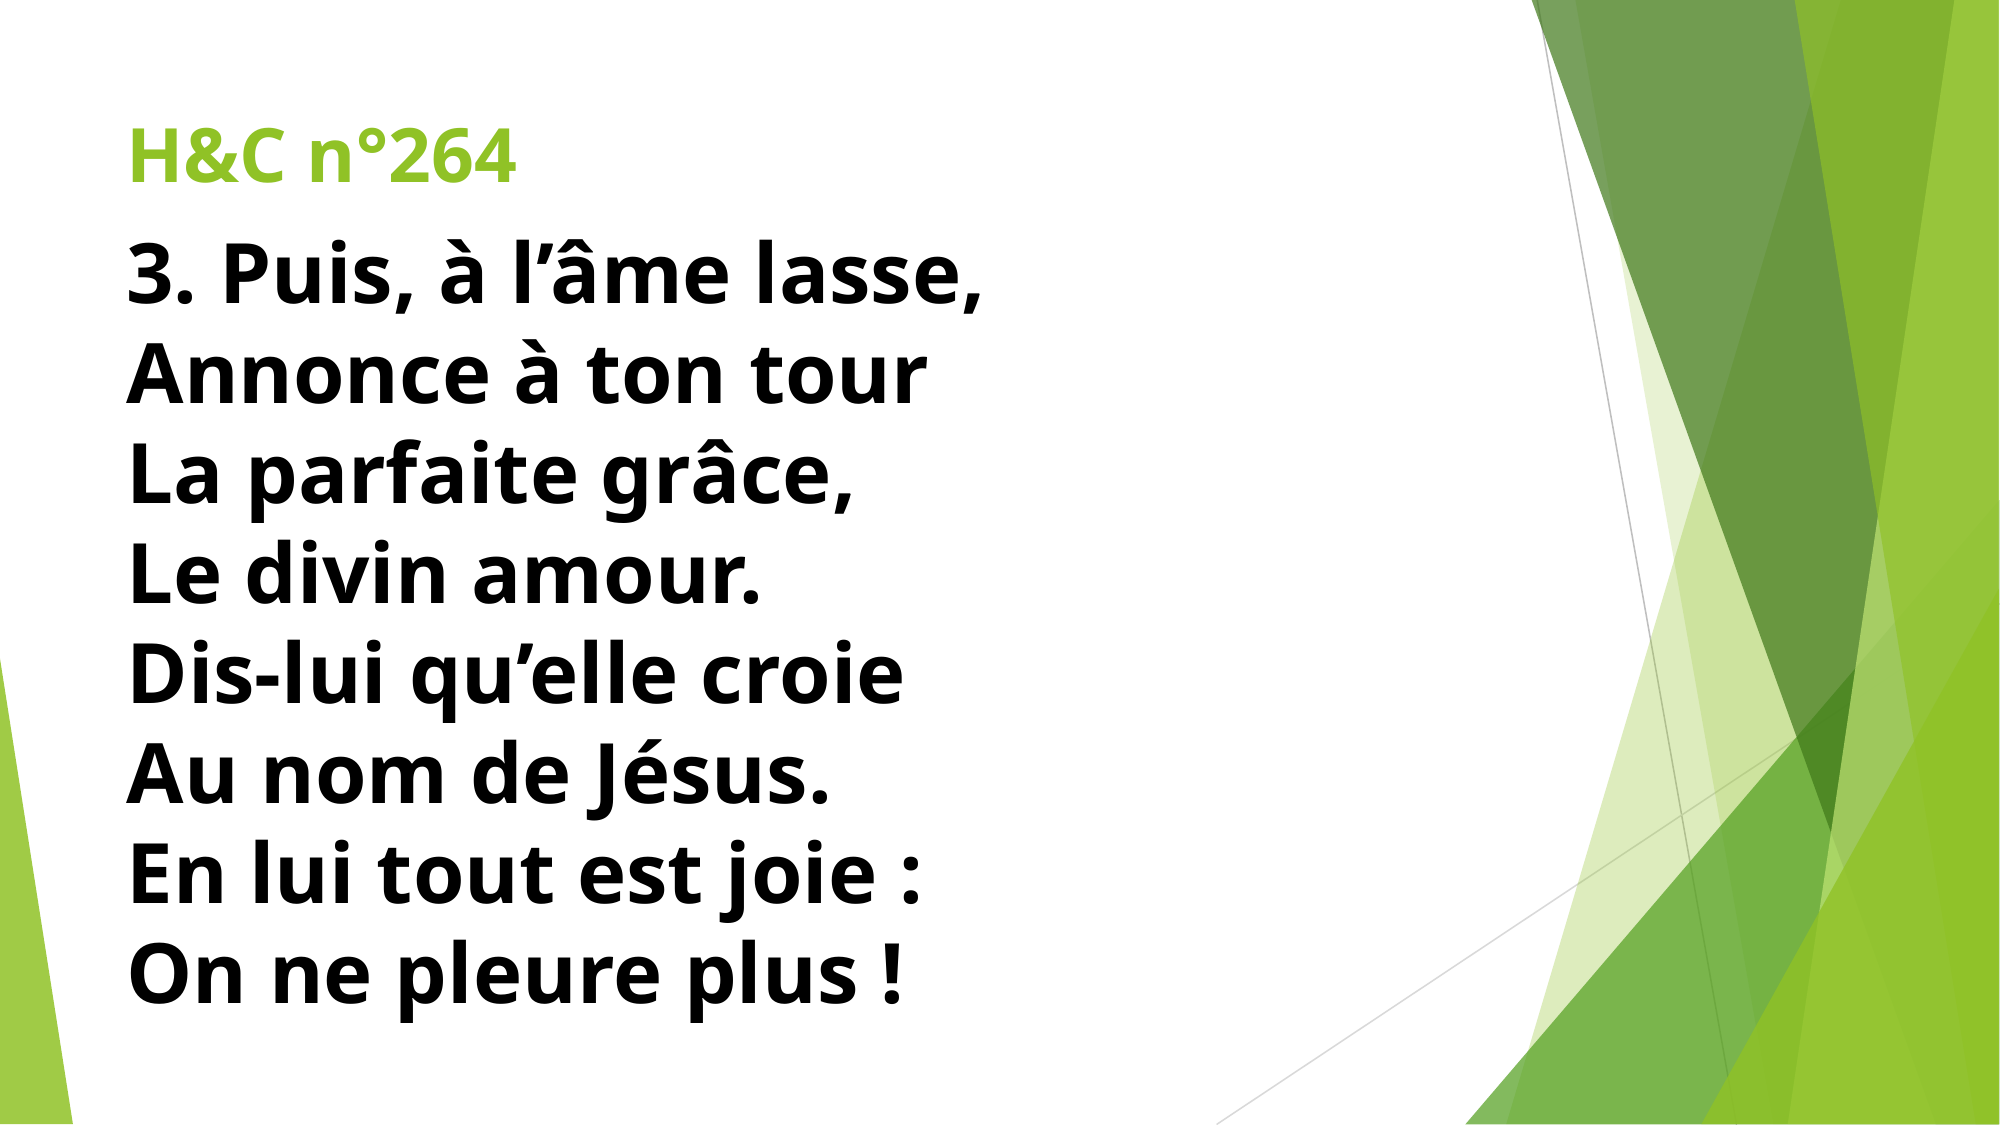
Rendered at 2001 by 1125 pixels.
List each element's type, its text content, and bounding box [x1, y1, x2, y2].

text_box 3. Puis, à l’âme lasse, Annonce à ton tour La parfaite grâce, Le divin amour. Dis-lui qu’elle croie Au nom de Jésus. En lui tout est joie : On ne pleure plus ! [111, 212, 1949, 1063]
text_box H&C n°264 [111, 99, 1522, 212]
